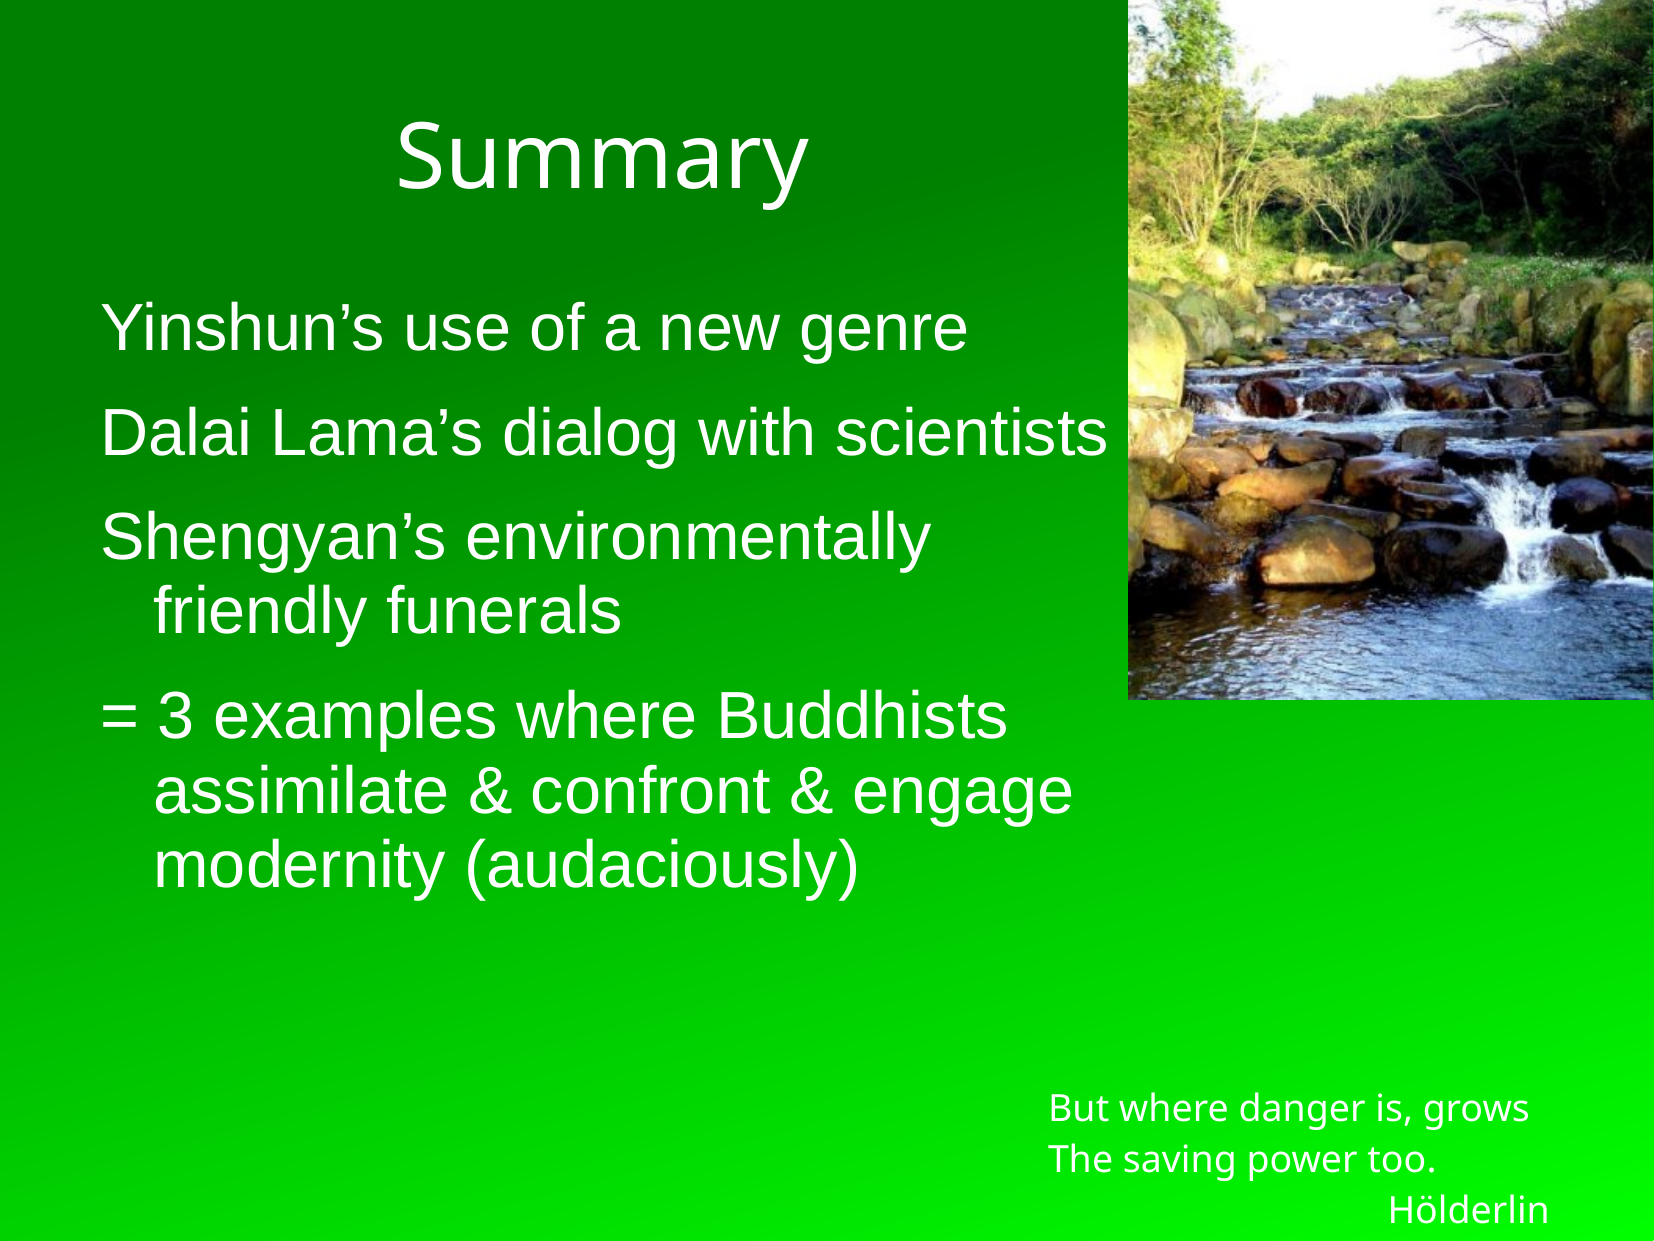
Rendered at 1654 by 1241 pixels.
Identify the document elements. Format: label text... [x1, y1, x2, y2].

list Yinshun’s use of a new genre Dalai Lama’s dialog with scientists Shengyan’s environmentally friendly funerals = 3 examples where Buddhists assimilate & confront & engage modernity (audaciously) [82, 290, 1123, 977]
picture [1128, 0, 1654, 700]
title Summary [82, 56, 1123, 250]
text_box But where danger is, grows The saving power too. Hölderlin [1033, 1074, 1565, 1241]
